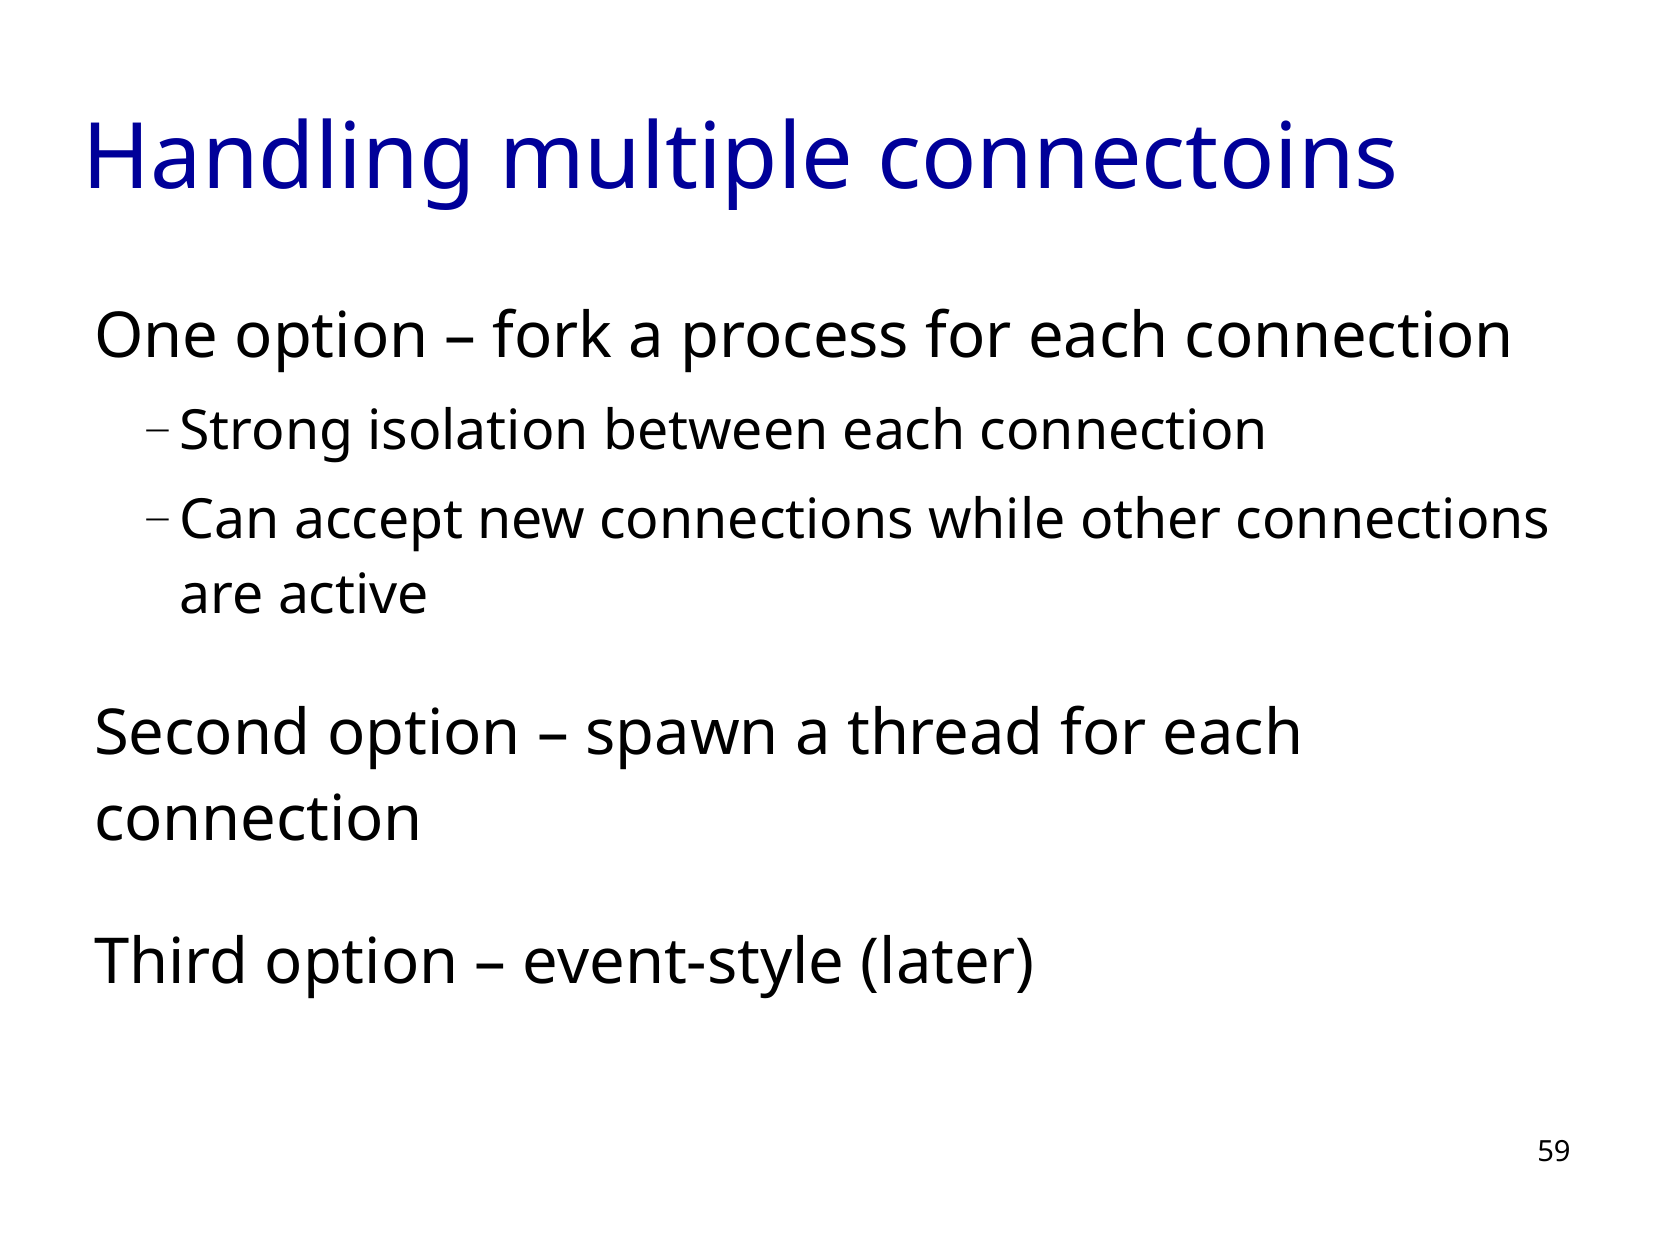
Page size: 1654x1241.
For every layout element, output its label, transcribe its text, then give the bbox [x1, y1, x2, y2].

list One option – fork a process for each connection Strong isolation between each connection Can accept new connections while other connections are active Second option – spawn a thread for each connection Third option – event-style (later) [60, 290, 1571, 1096]
title Handling multiple connectoins [82, 49, 1571, 257]
